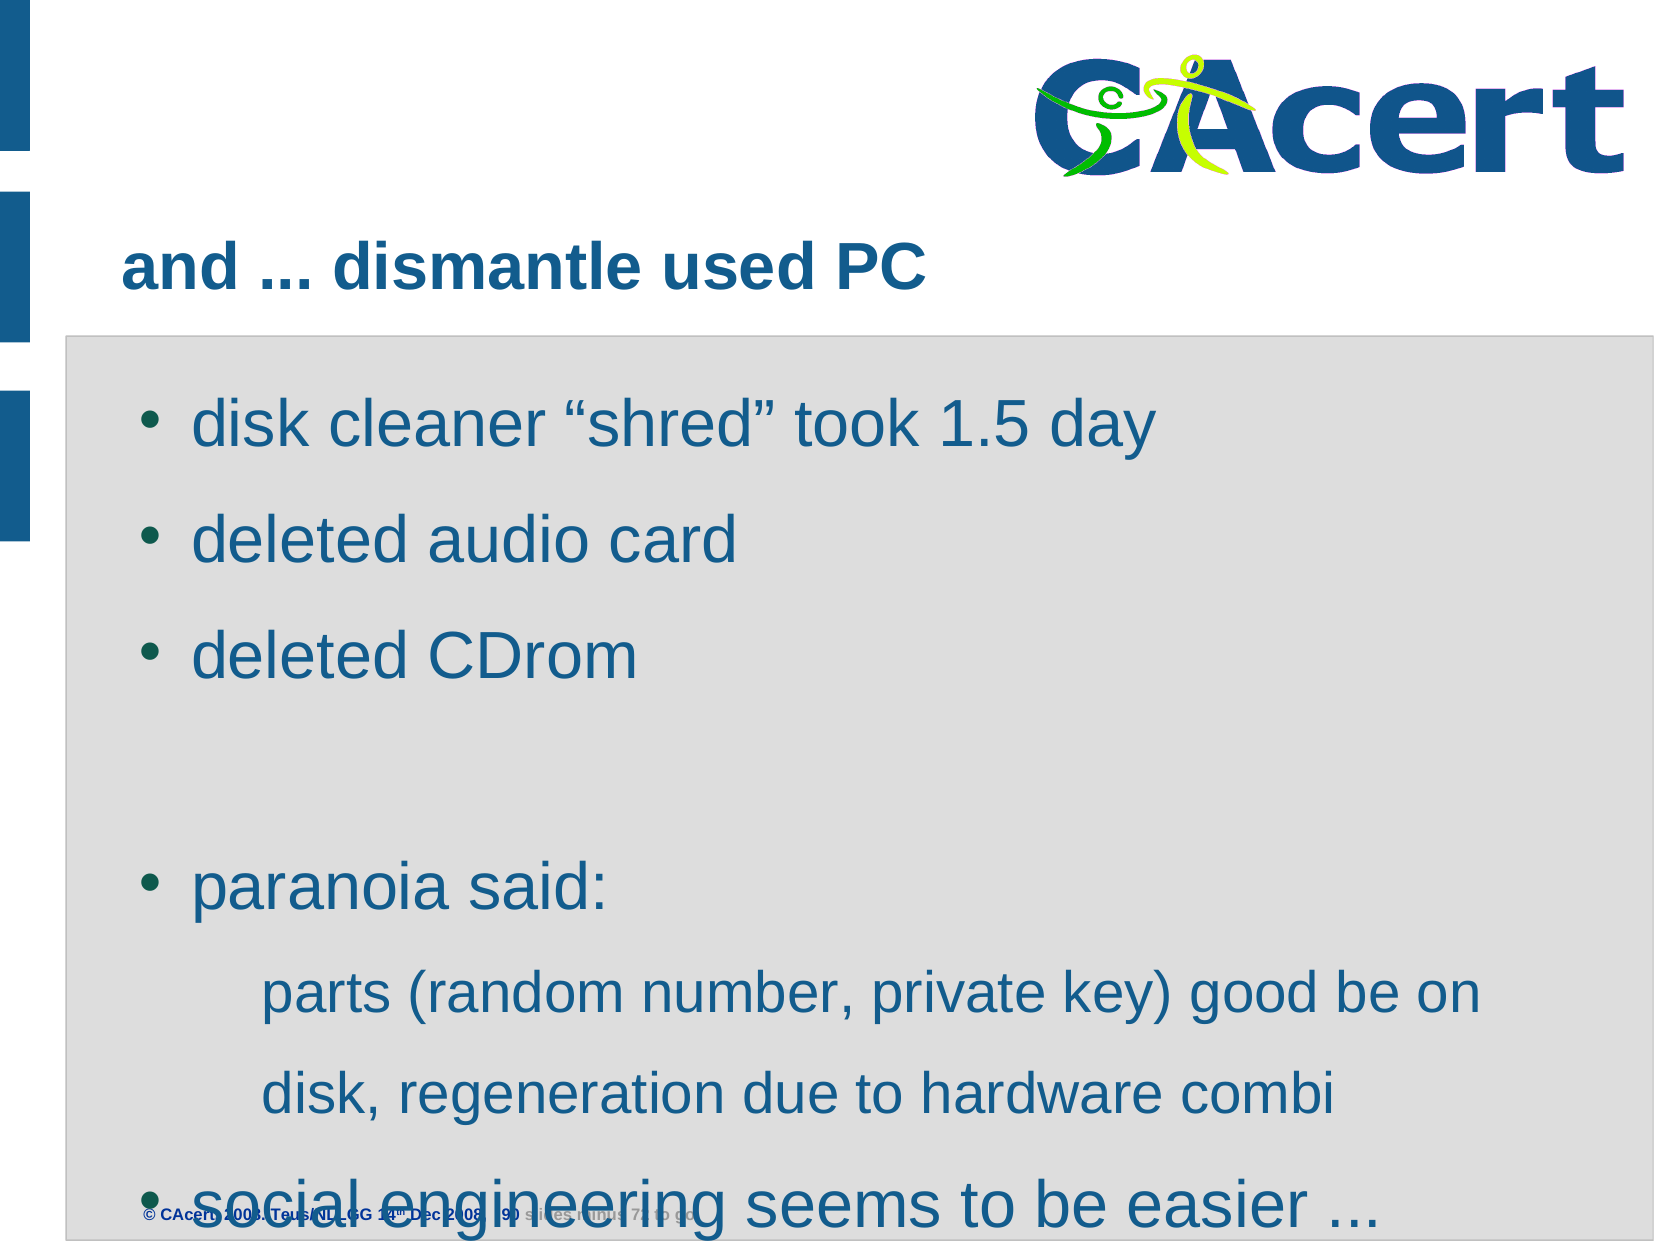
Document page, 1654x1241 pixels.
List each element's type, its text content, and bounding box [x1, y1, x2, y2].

list disk cleaner “shred” took 1.5 day deleted audio card deleted CDrom paranoia said: parts (random number, private key) good be on disk, regeneration due to hardware combi social engineering seems to be easier ... [121, 344, 1594, 1238]
title and ... dismantle used PC [121, 170, 1533, 323]
picture [1033, 53, 1625, 178]
